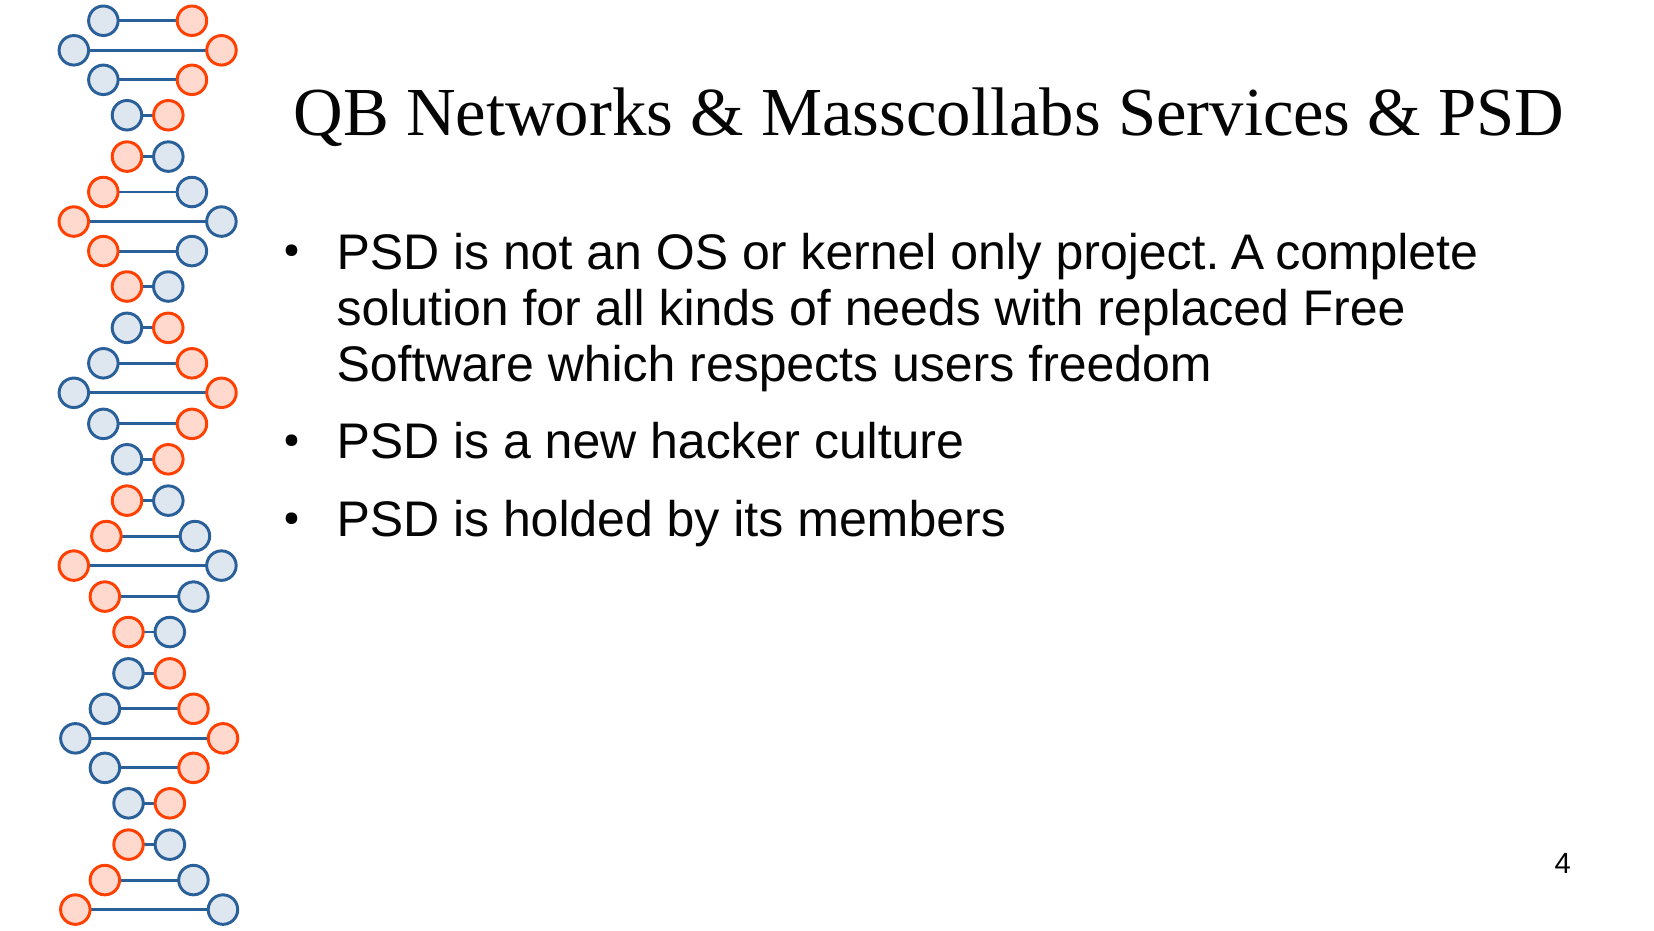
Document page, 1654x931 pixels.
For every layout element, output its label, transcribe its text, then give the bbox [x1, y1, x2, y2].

title QB Networks & Masscollabs Services & PSD [265, 35, 1595, 189]
list PSD is not an OS or kernel only project. A complete solution for all kinds of needs with replaced Free Software which respects users freedom PSD is a new hacker culture PSD is holded by its members [265, 224, 1595, 764]
